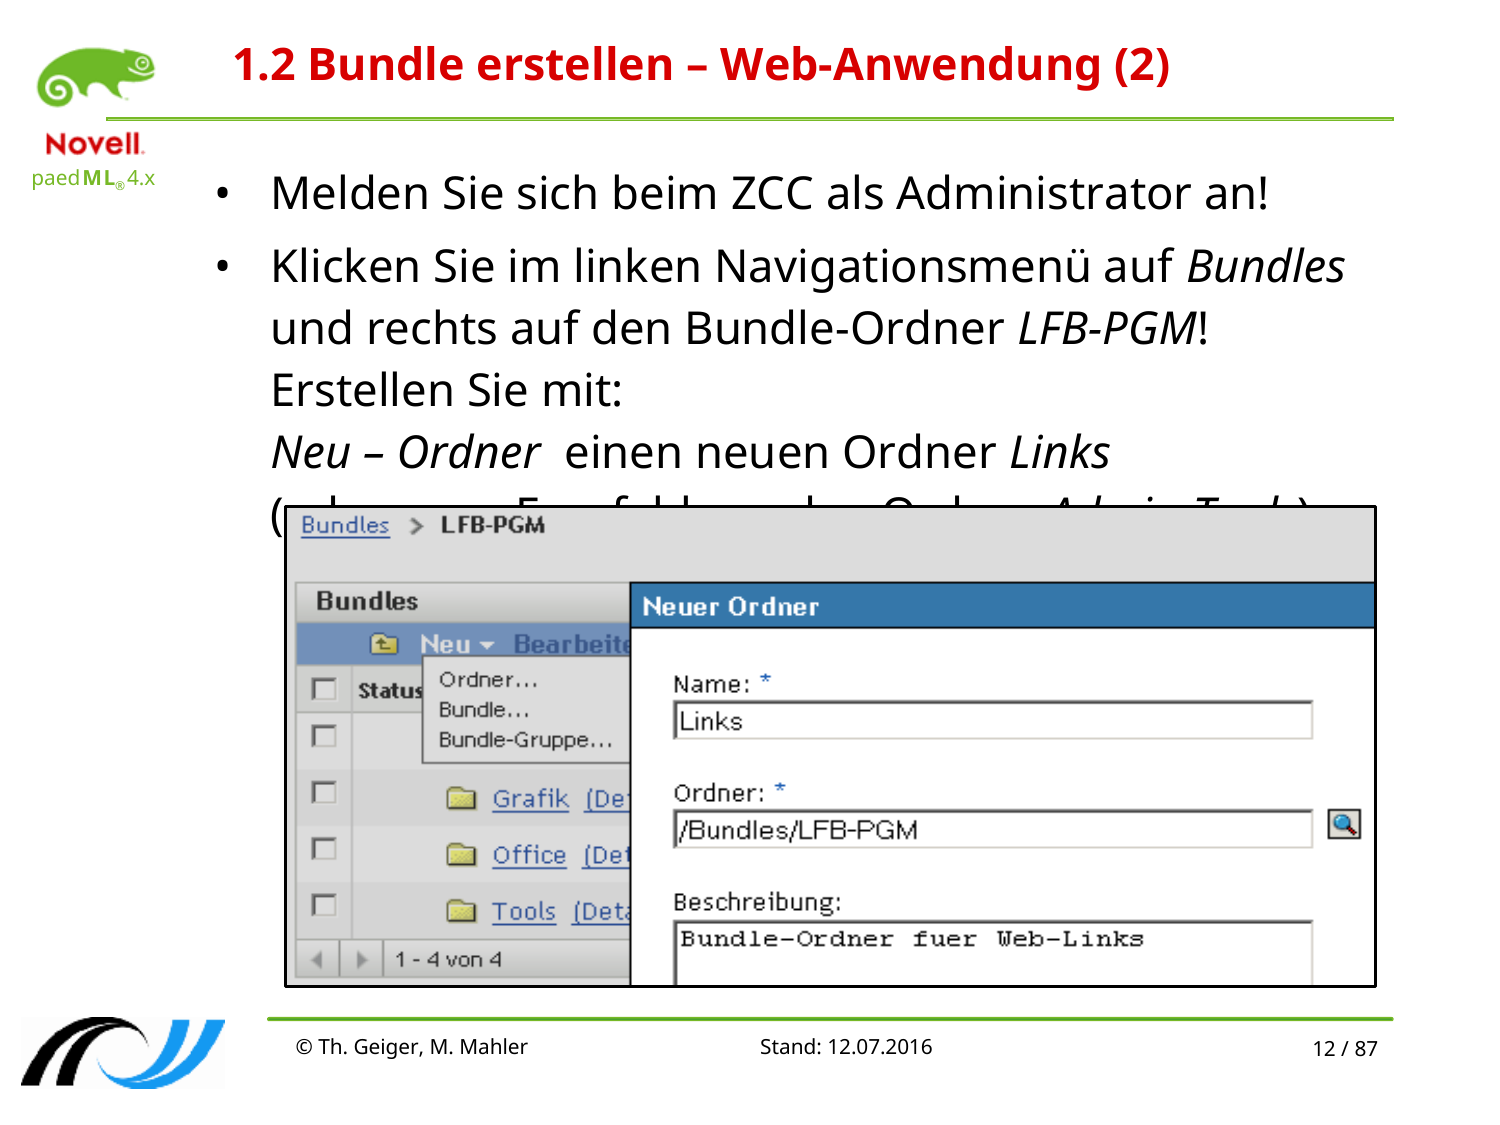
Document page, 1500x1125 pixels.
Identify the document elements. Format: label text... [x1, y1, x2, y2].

picture [24, 32, 167, 175]
list Melden Sie sich beim ZCC als Administrator an! Klicken Sie im linken Navigationsmenü auf Bundles und rechts auf den Bundle-Ordner LFB-PGM! Erstellen Sie mit: Neu – Ordner einen neuen Ordner Links (oder gem. Empfehlung den Ordner Admin-Tools) [214, 160, 1393, 814]
title 1.2 Bundle erstellen – Web-Anwendung (2) [232, 0, 1388, 126]
picture [21, 1017, 225, 1089]
picture [287, 507, 1374, 986]
